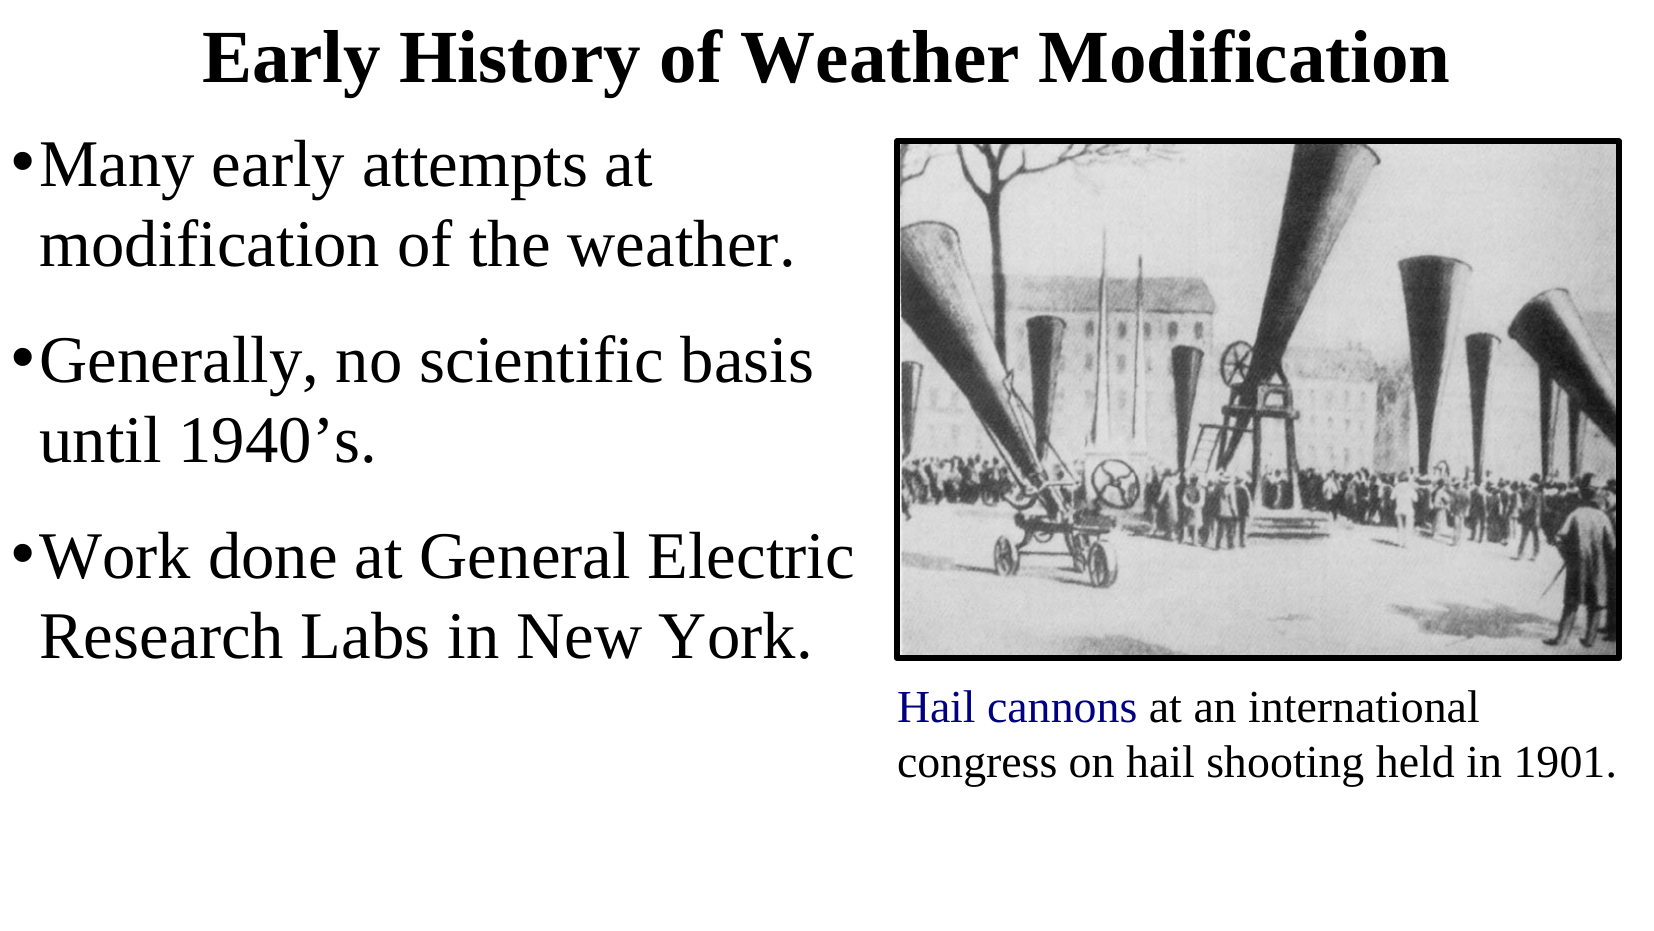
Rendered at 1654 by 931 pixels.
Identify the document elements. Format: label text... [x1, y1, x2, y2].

title Early History of Weather Modification [0, 0, 1654, 106]
text_box Hail cannons at an international congress on hail shooting held in 1901. [882, 669, 1633, 795]
picture [900, 144, 1616, 656]
list Many early attempts at modification of the weather. Generally, no scientific basis until 1940’s. Work done at General Electric Research Labs in New York. [0, 112, 897, 715]
